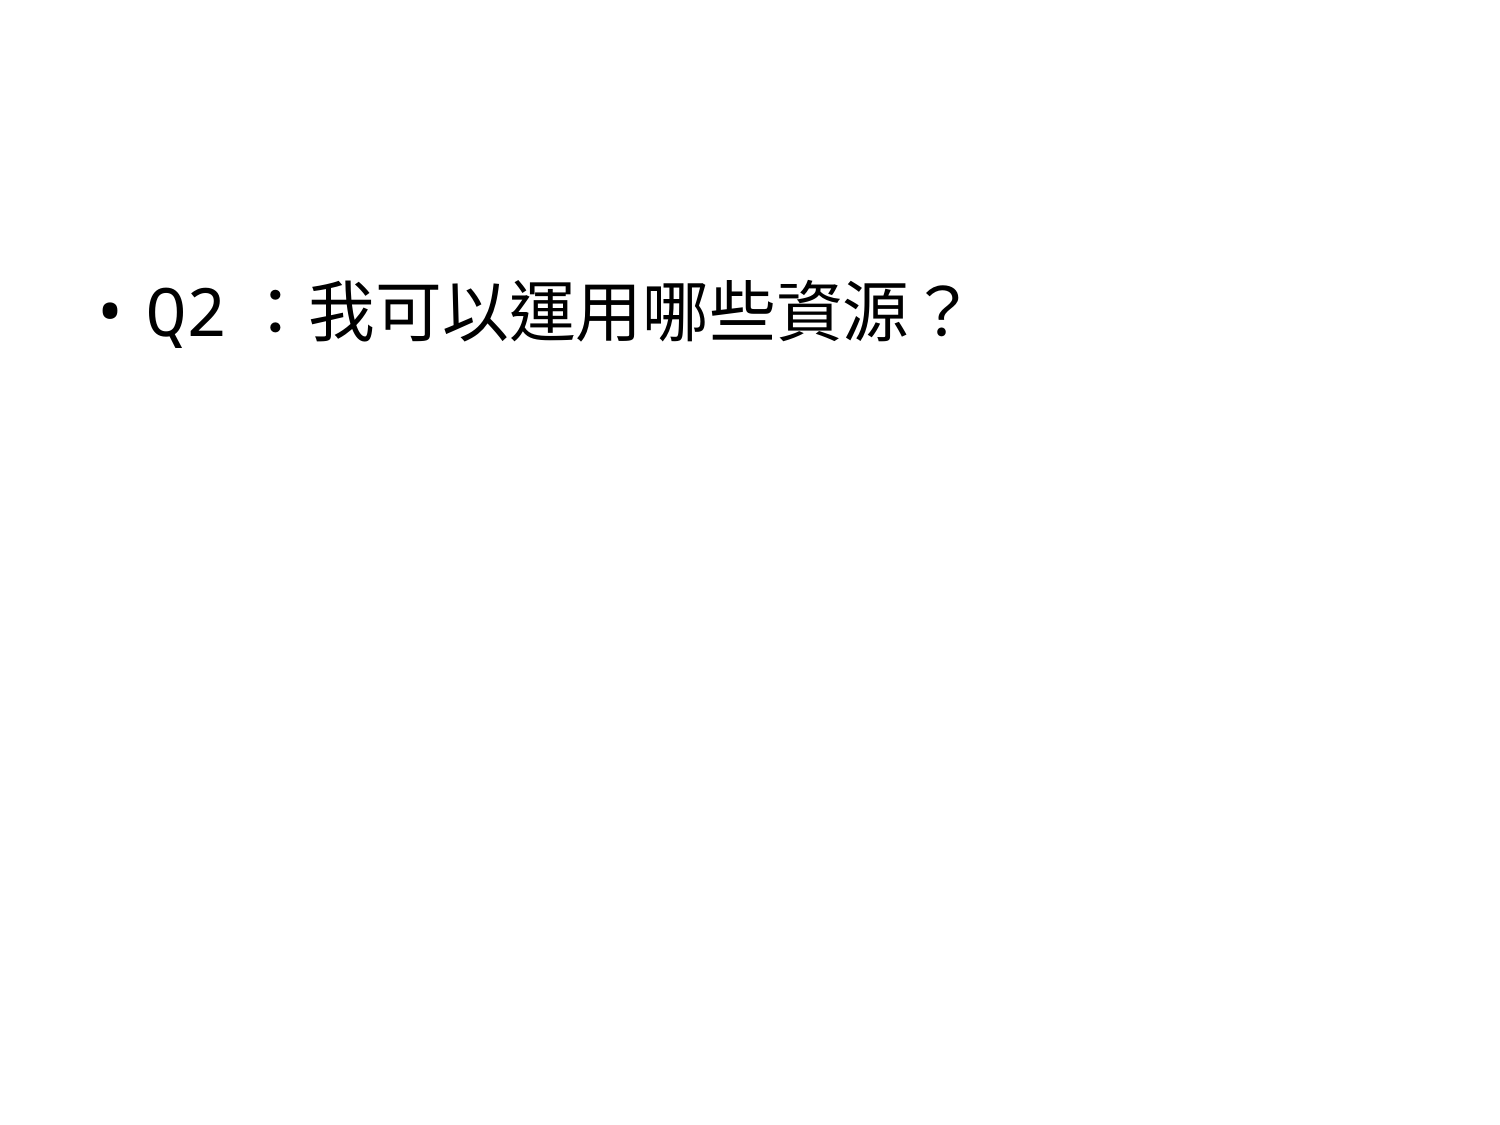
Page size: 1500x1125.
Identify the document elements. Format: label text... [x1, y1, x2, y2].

list Q2：我可以運用哪些資源？ [75, 262, 1426, 1005]
